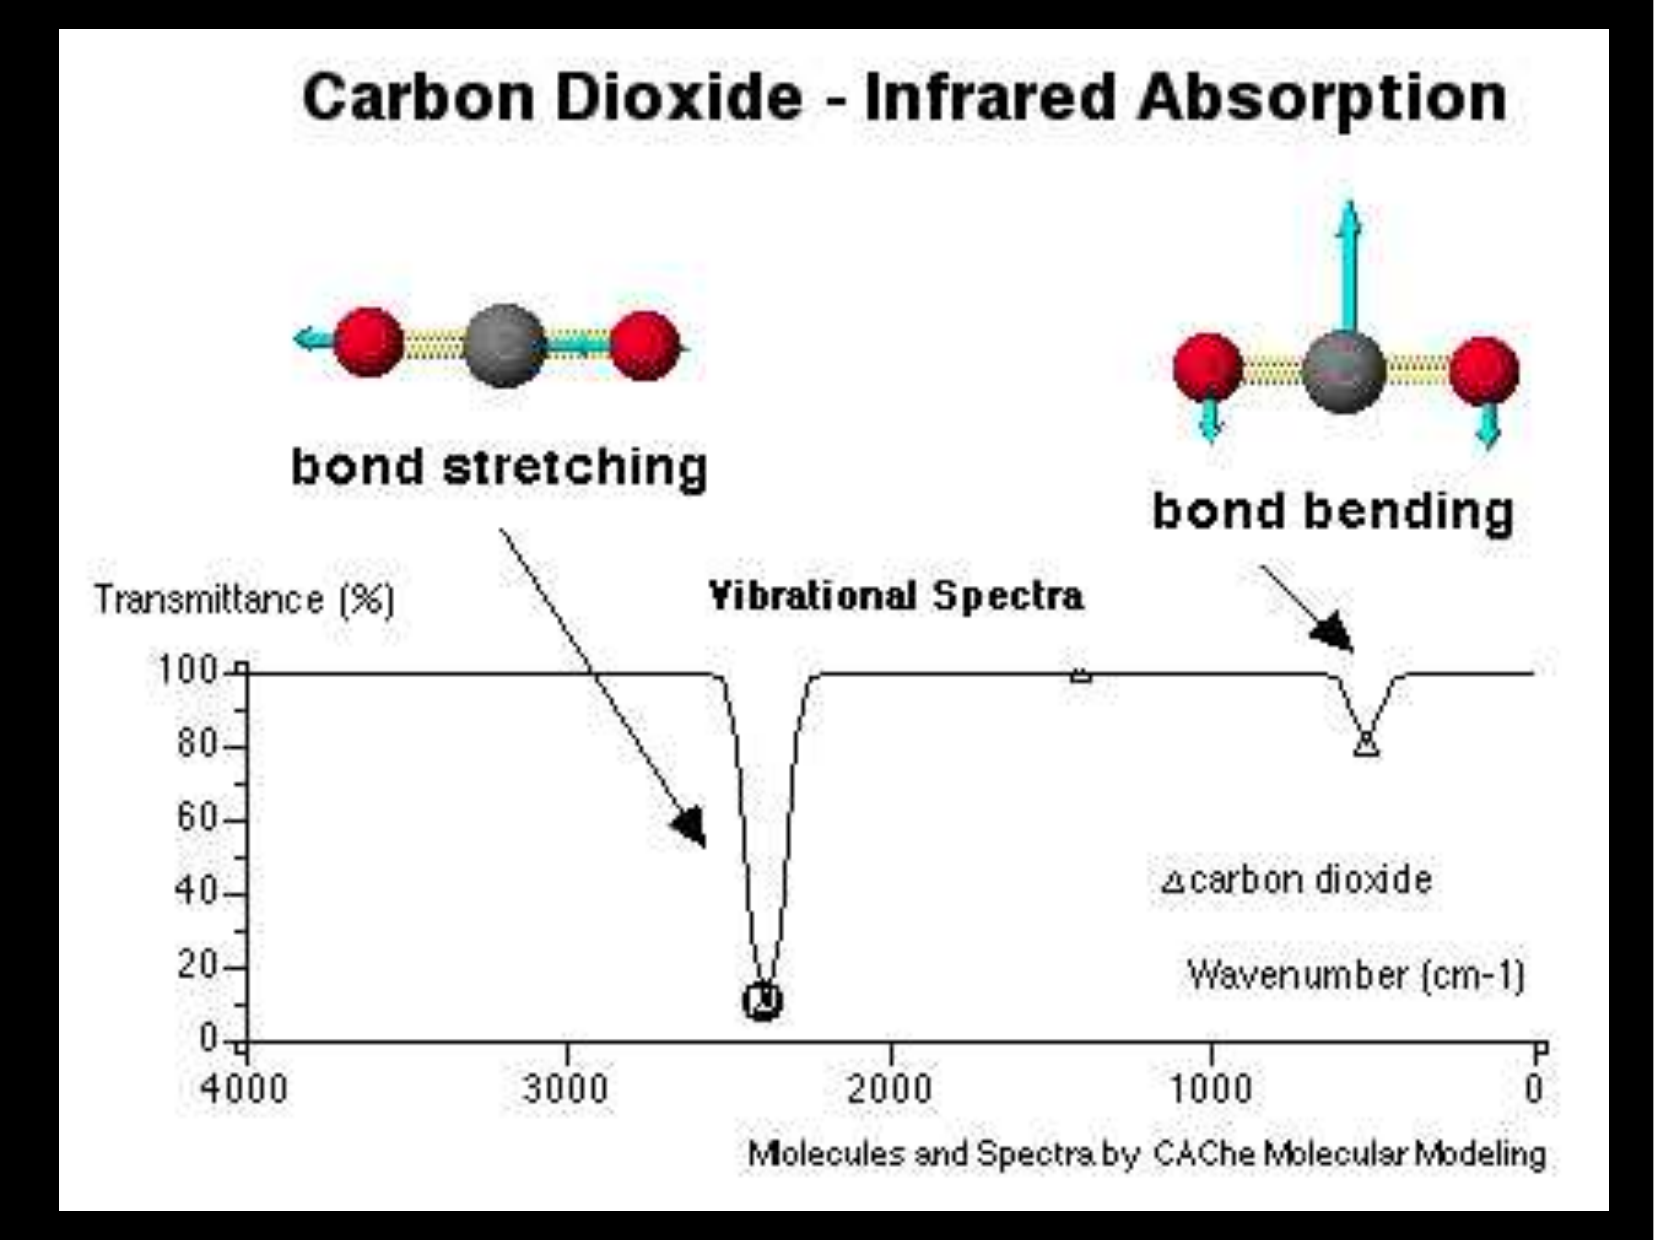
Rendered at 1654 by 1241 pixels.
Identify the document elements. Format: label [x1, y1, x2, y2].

picture [59, 29, 1609, 1211]
